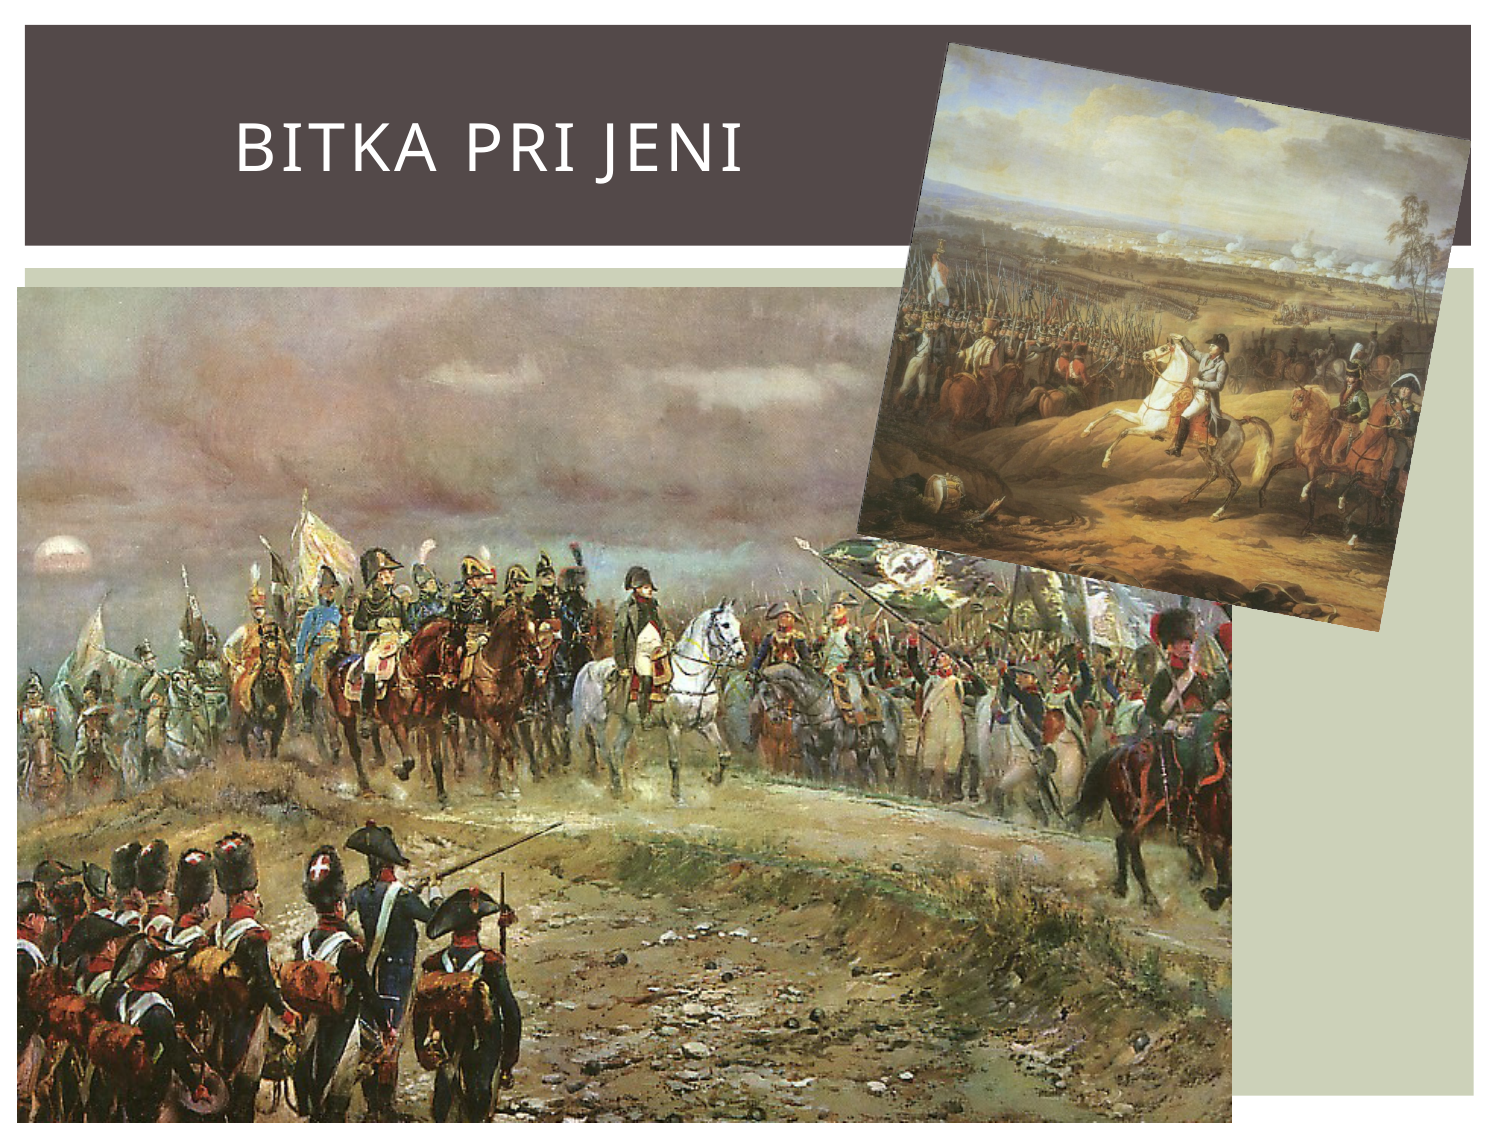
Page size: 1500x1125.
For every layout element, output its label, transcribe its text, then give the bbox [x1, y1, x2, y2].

picture [17, 42, 1471, 1123]
title Bitka pri jeni [62, 58, 916, 232]
